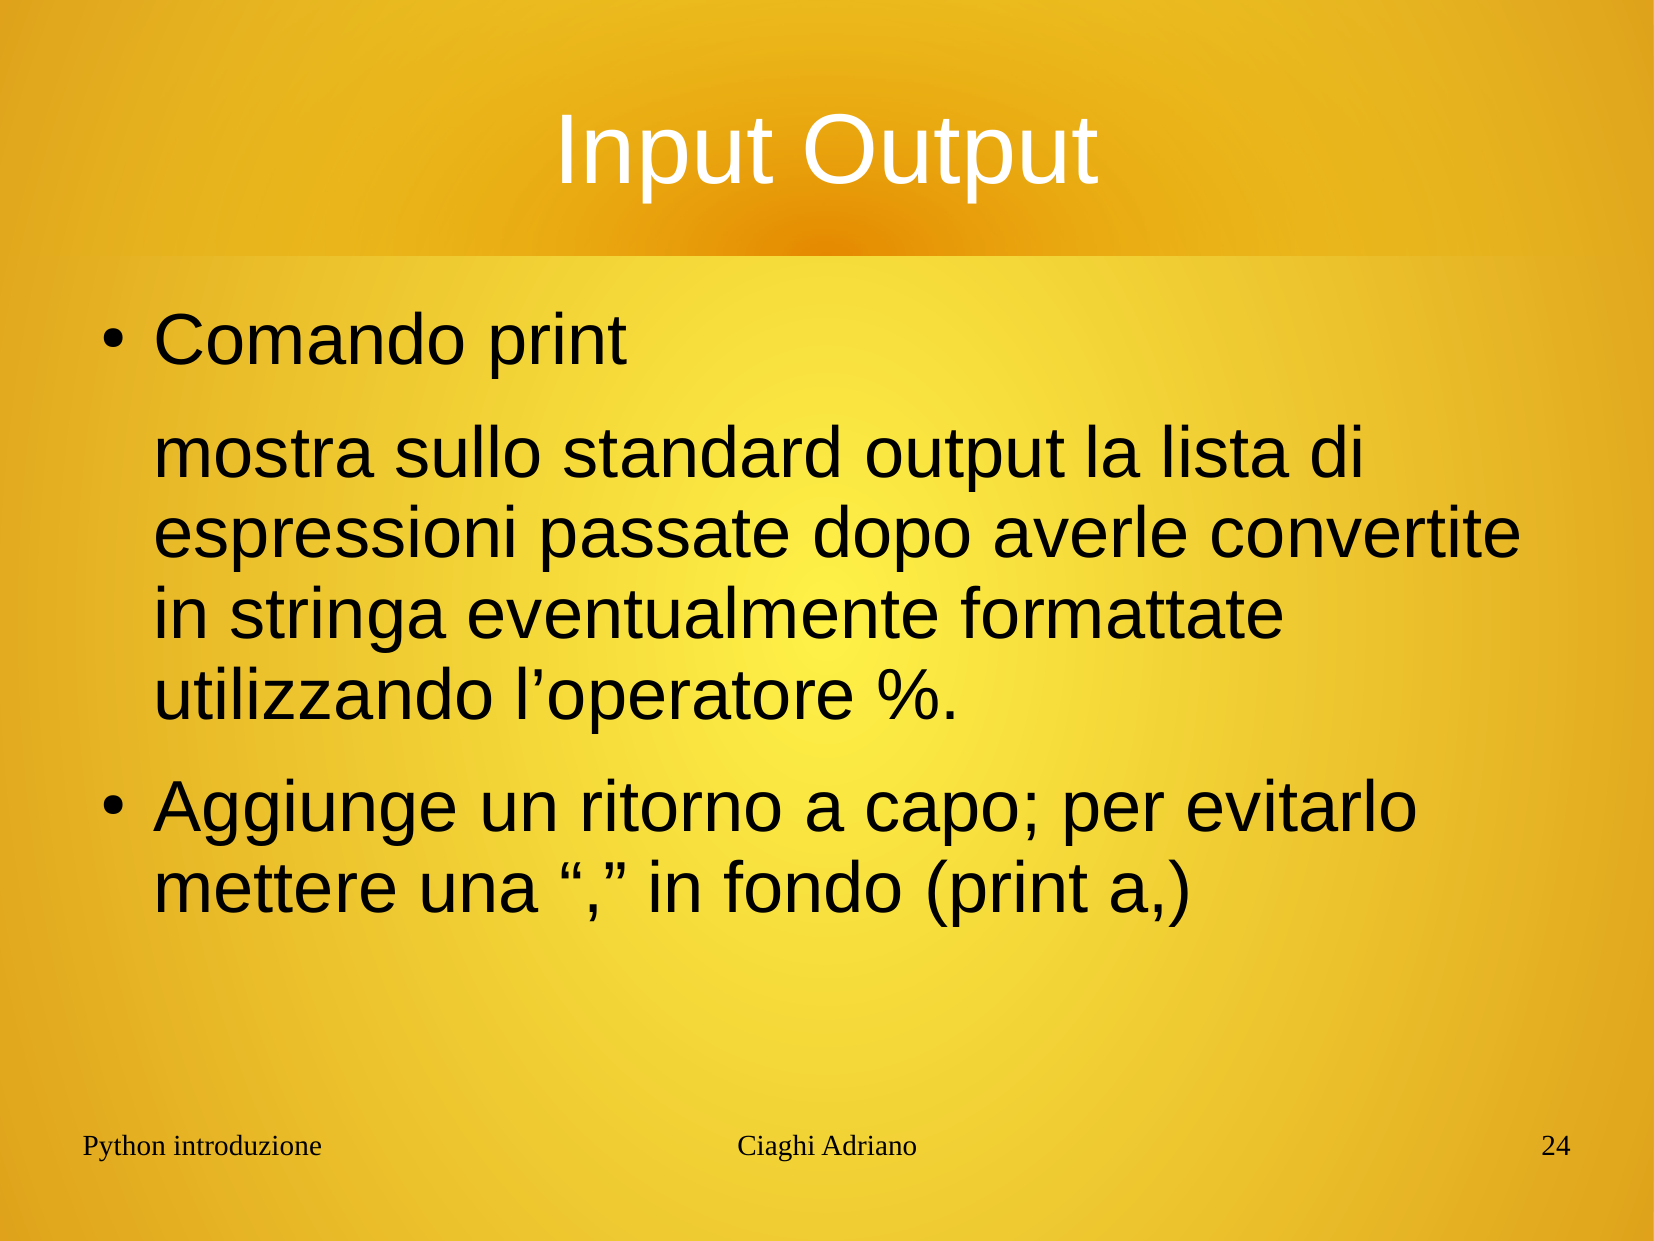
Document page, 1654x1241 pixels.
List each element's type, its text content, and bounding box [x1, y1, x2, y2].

title Input Output [82, 47, 1571, 252]
list Comando print mostra sullo standard output la lista di espressioni passate dopo averle convertite in stringa eventualmente formattate utilizzando l’operatore %. Aggiunge un ritorno a capo; per evitarlo mettere una “,” in fondo (print a,) [82, 299, 1571, 1019]
